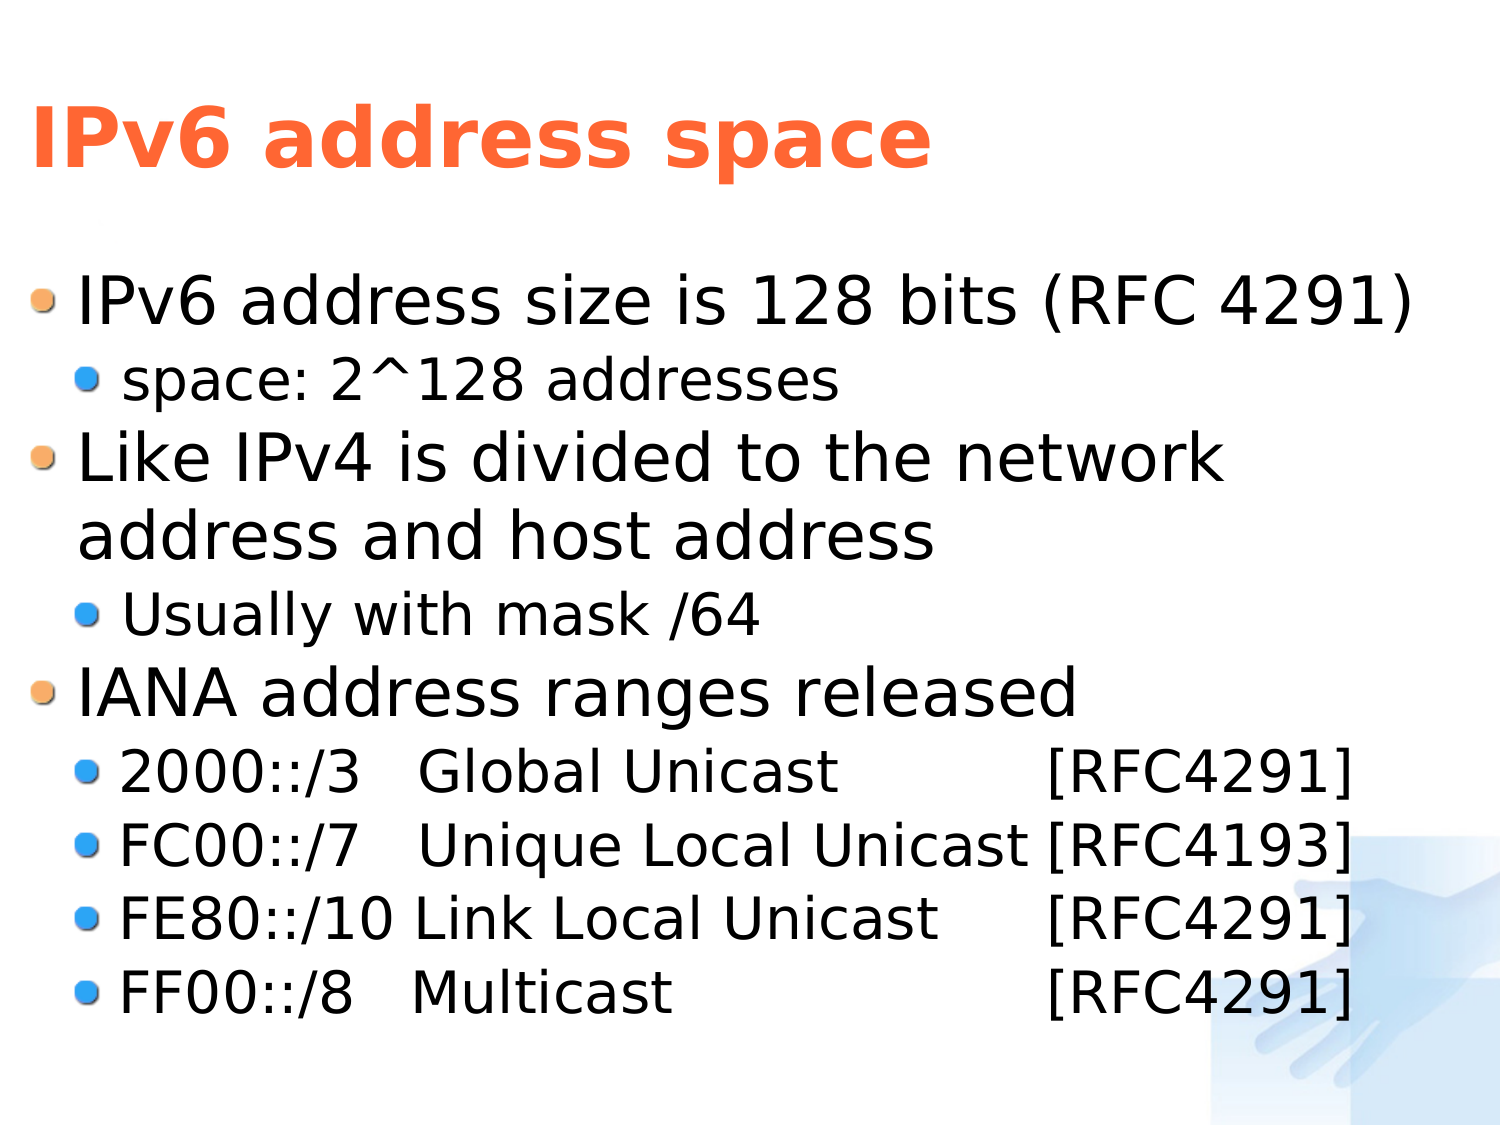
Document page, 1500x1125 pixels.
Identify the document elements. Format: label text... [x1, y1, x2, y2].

list IPv6 address size is 128 bits (RFC 4291) space: 2^128 addresses Like IPv4 is divided to the network address and host address Usually with mask /64 IANA address ranges released 2000::/3 Global Unicast [RFC4291] FC00::/7 Unique Local Unicast [RFC4193] FE80::/10 Link Local Unicast [RFC4291] FF00::/8 Multicast [RFC4291] [29, 262, 1477, 1093]
picture [0, 0, 1500, 1125]
title IPv6 address space [29, 21, 1477, 257]
